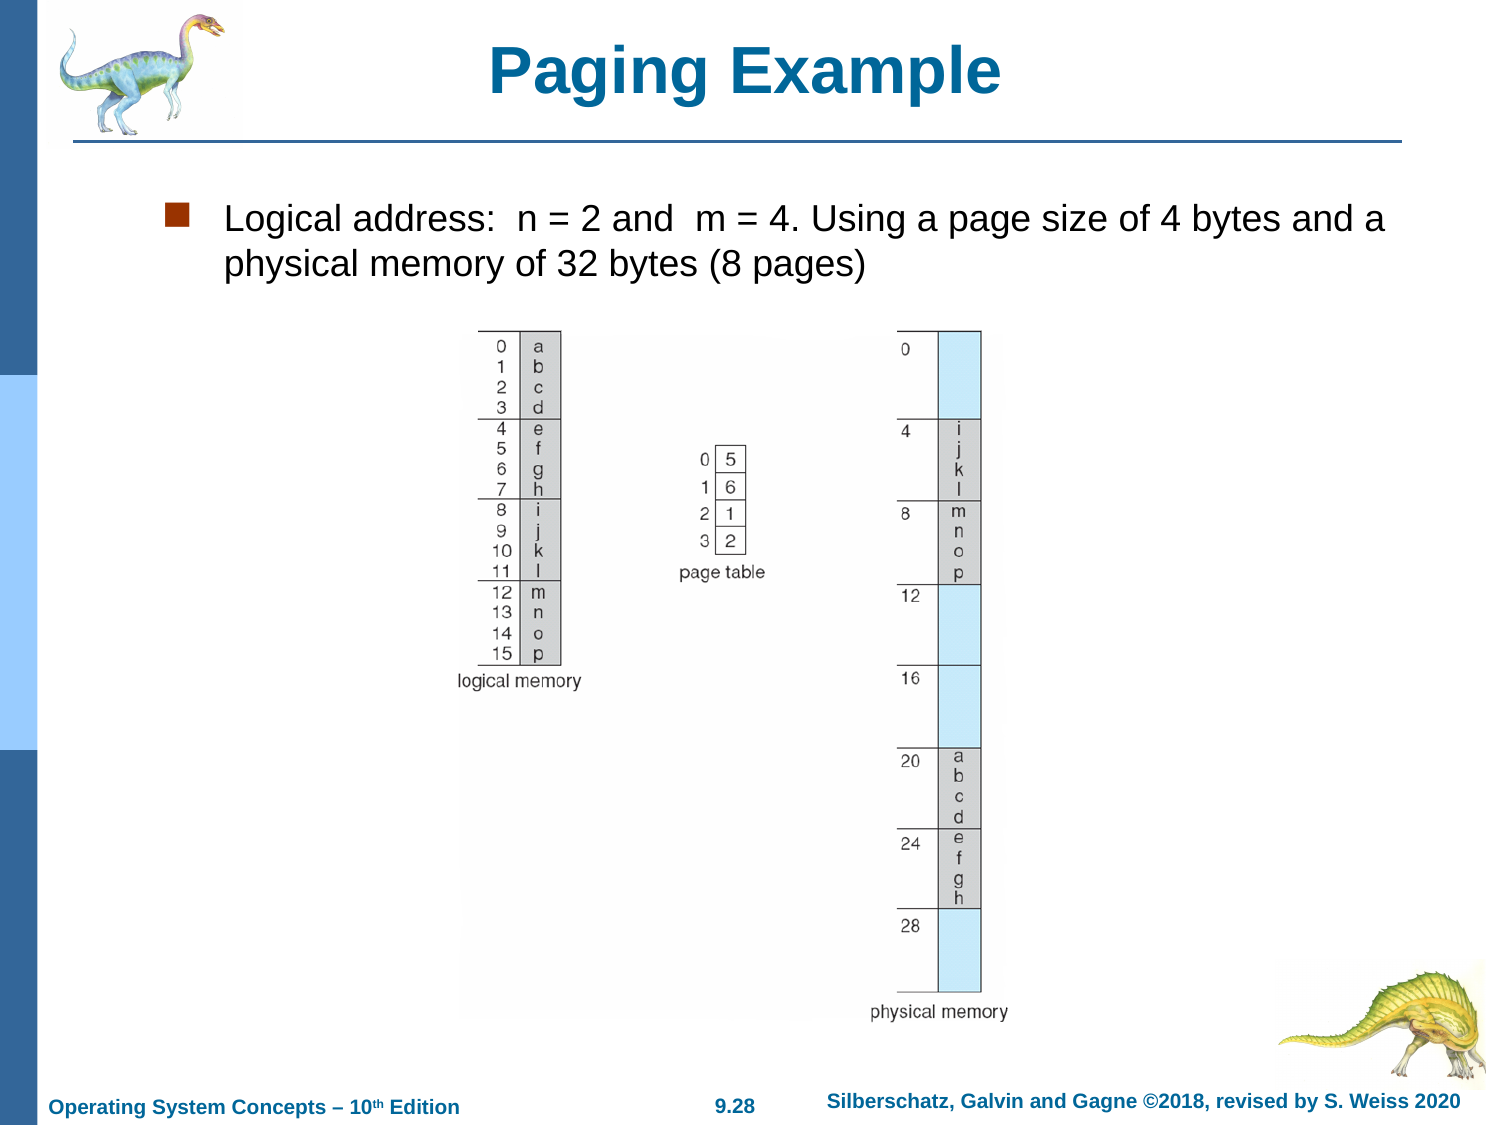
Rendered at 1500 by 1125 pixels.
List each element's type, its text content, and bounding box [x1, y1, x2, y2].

picture [1275, 978, 1486, 1090]
picture [452, 330, 1008, 1023]
title Paging Example [80, 19, 1431, 115]
list Logical address: n = 2 and m = 4. Using a page size of 4 bytes and a physical memory of 32 bytes (8 pages) [152, 186, 1500, 978]
picture [46, 0, 243, 149]
